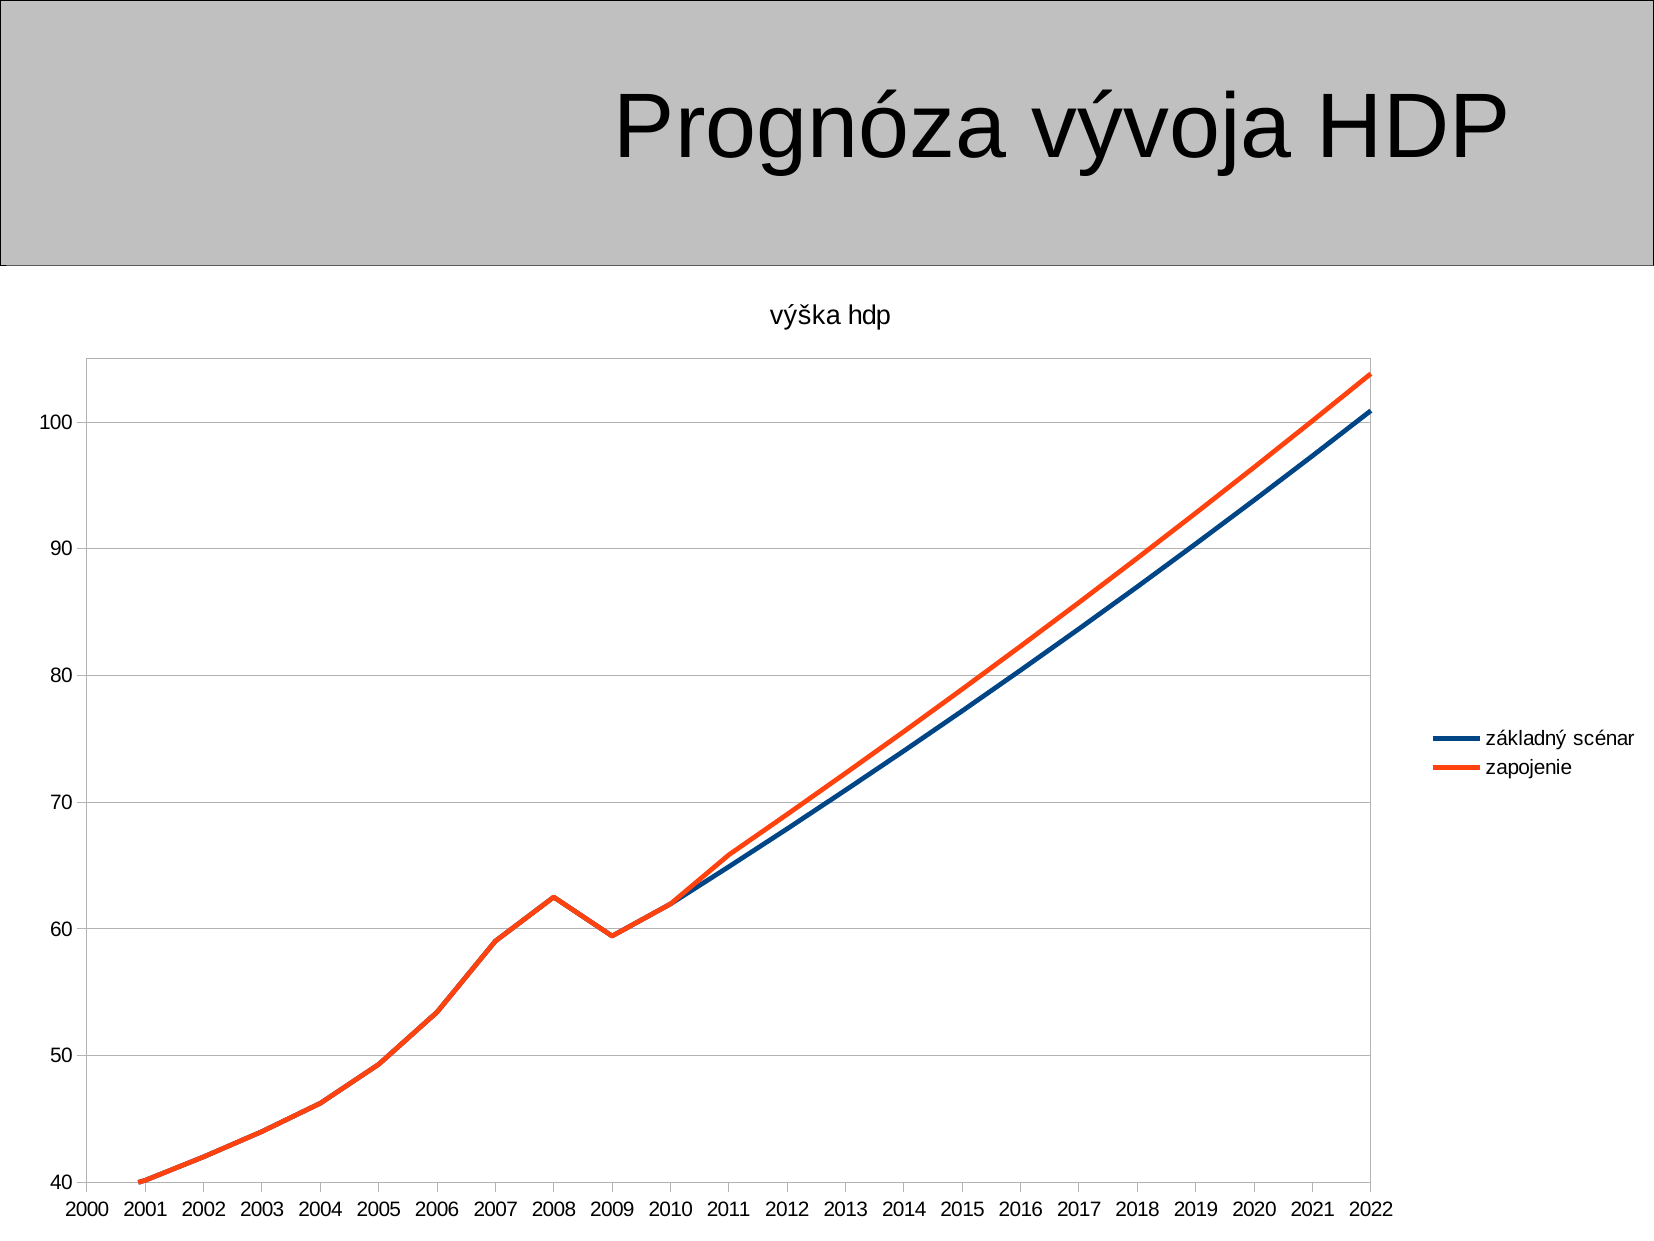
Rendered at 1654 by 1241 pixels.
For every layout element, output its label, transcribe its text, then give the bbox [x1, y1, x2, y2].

chart [6, 265, 1654, 1241]
title Prognóza vývoja HDP [561, 29, 1565, 237]
